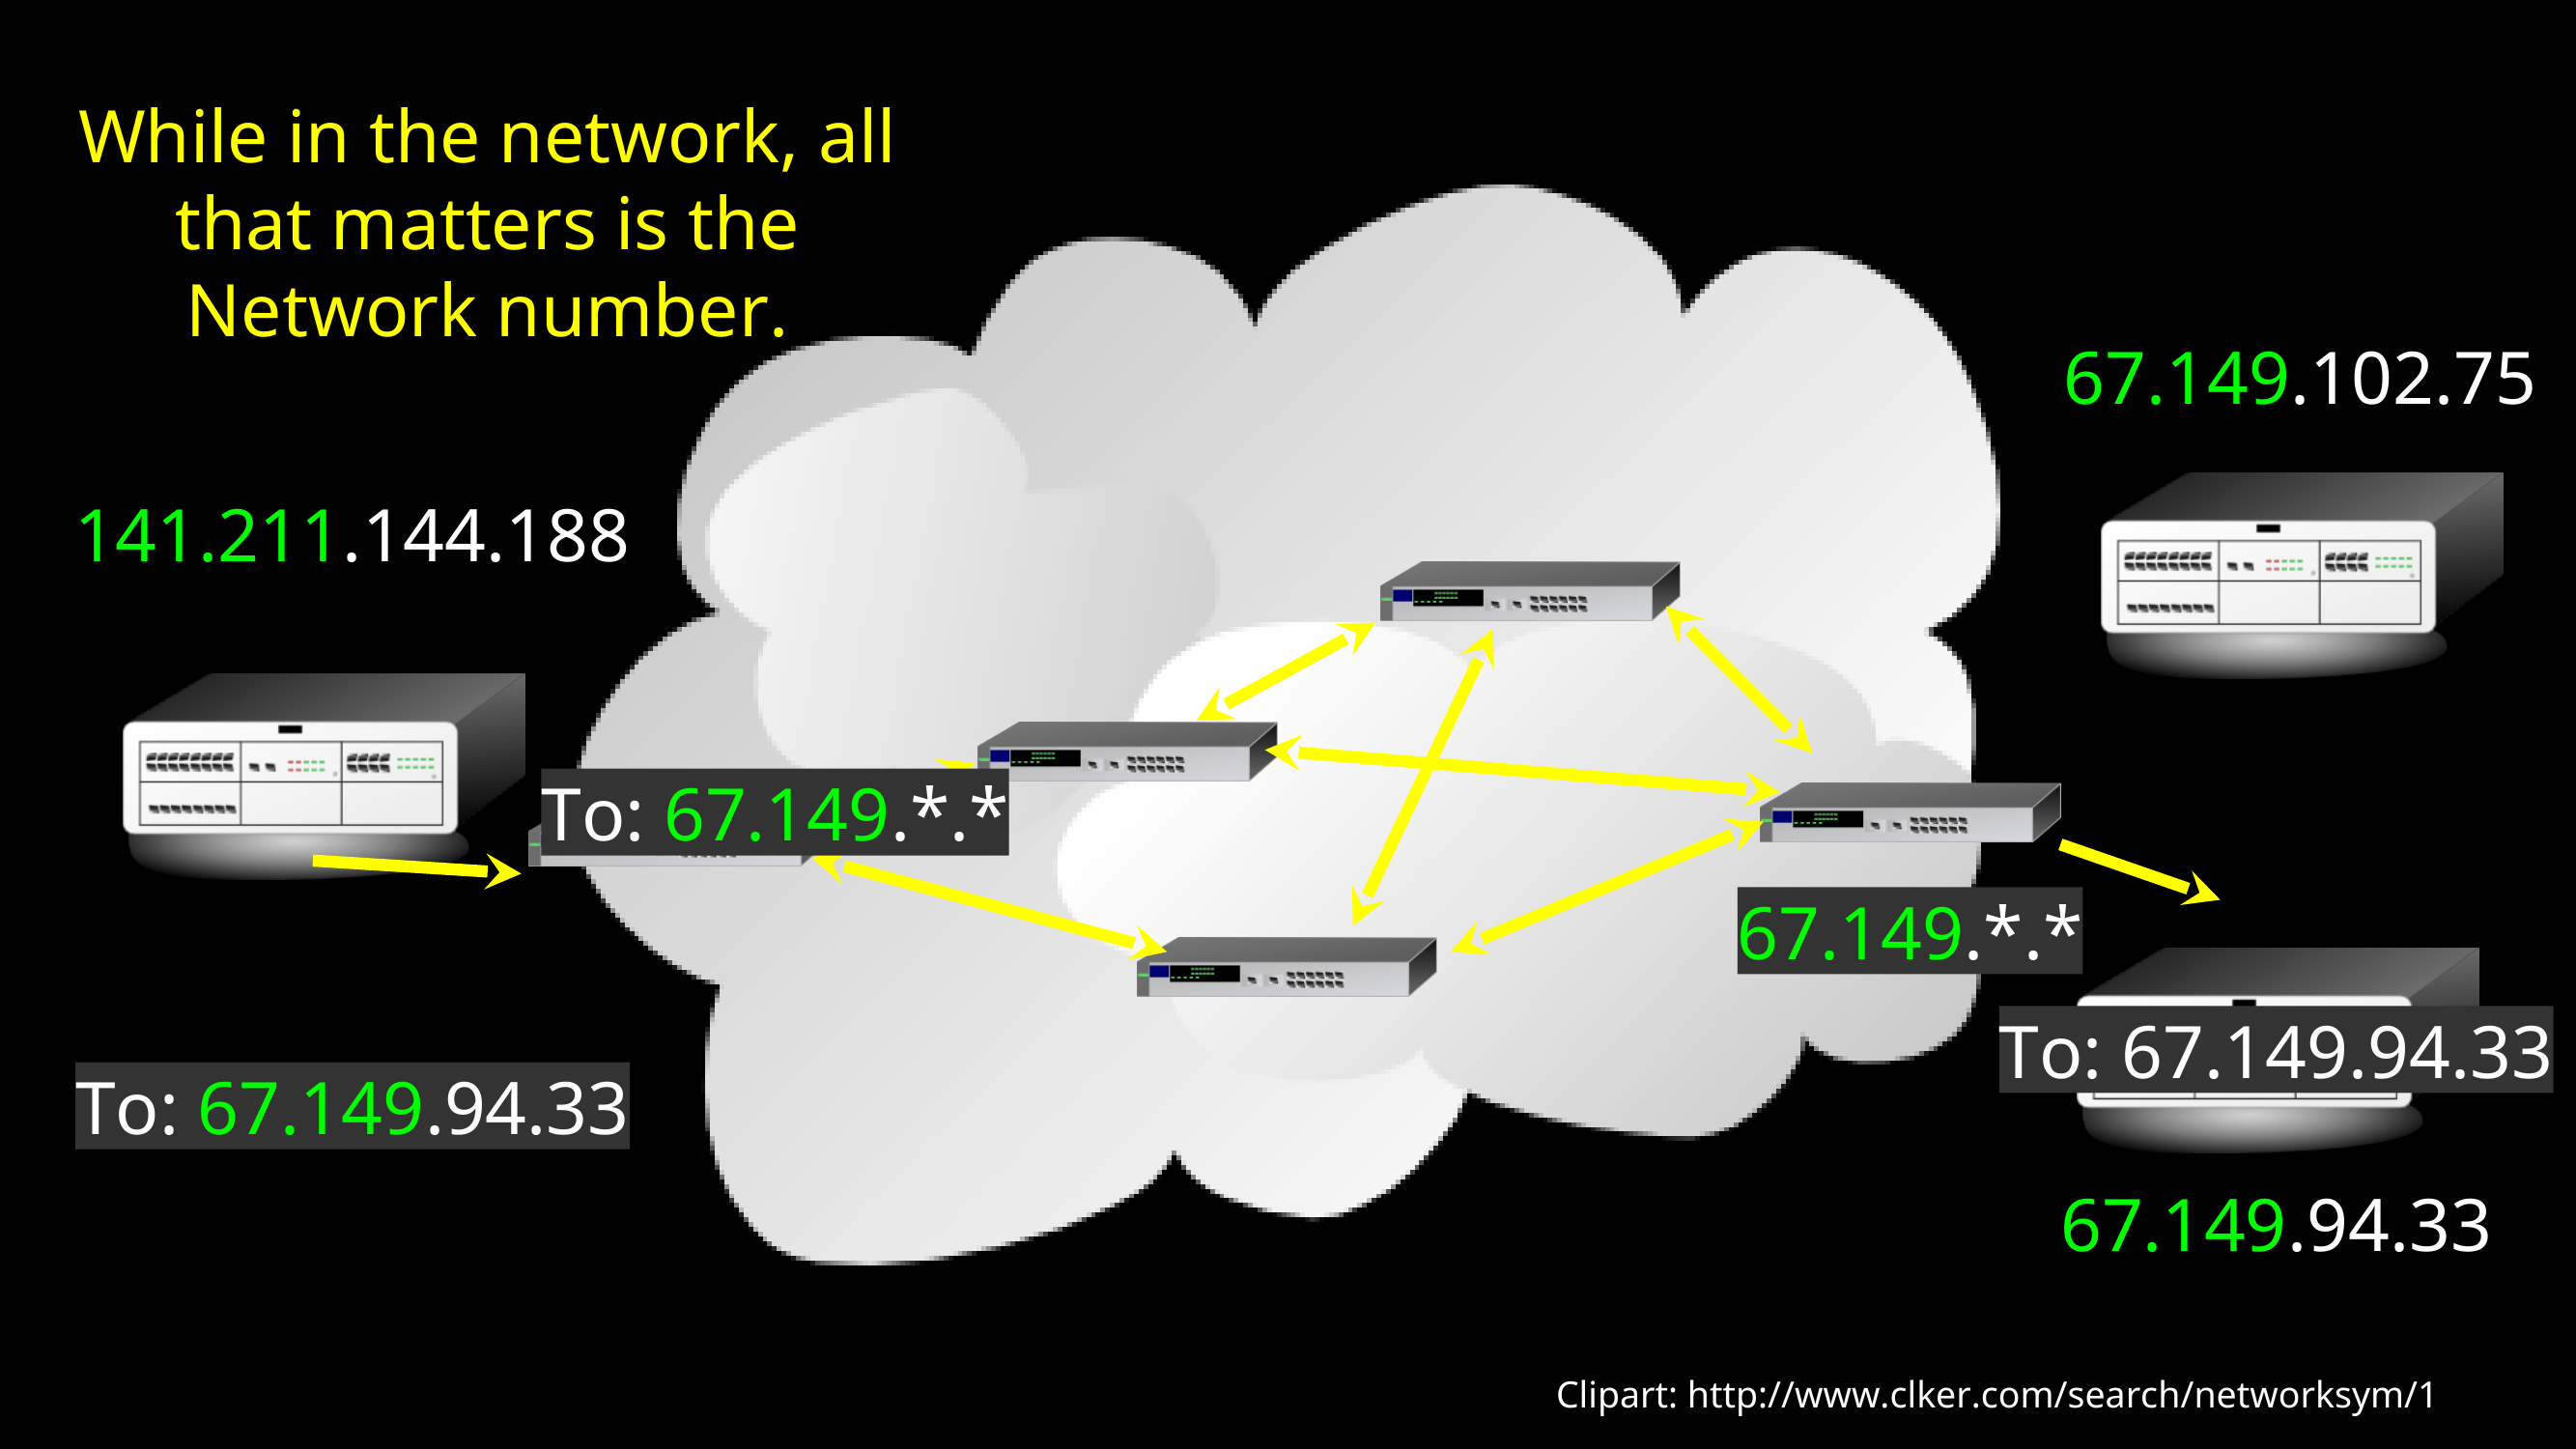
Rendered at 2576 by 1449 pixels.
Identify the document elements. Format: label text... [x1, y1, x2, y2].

text_box 67.149.102.75 [2063, 331, 2537, 419]
text_box While in the network, all that matters is the Network number. [71, 88, 903, 353]
text_box To: 67.149.*.* [541, 768, 1009, 856]
picture [2077, 1094, 2479, 1153]
text_box 141.211.144.188 [74, 488, 632, 576]
picture [528, 185, 2061, 1265]
picture [2077, 948, 2479, 1006]
text_box Clipart: http://www.clker.com/search/networksym/1 [1428, 1356, 2567, 1432]
text_box To: 67.149.94.33 [1998, 1006, 2554, 1094]
picture [2101, 472, 2504, 679]
picture [123, 673, 525, 880]
text_box To: 67.149.94.33 [75, 1062, 631, 1150]
text_box 67.149.94.33 [2060, 1179, 2493, 1266]
text_box 67.149.*.* [1737, 887, 2083, 975]
